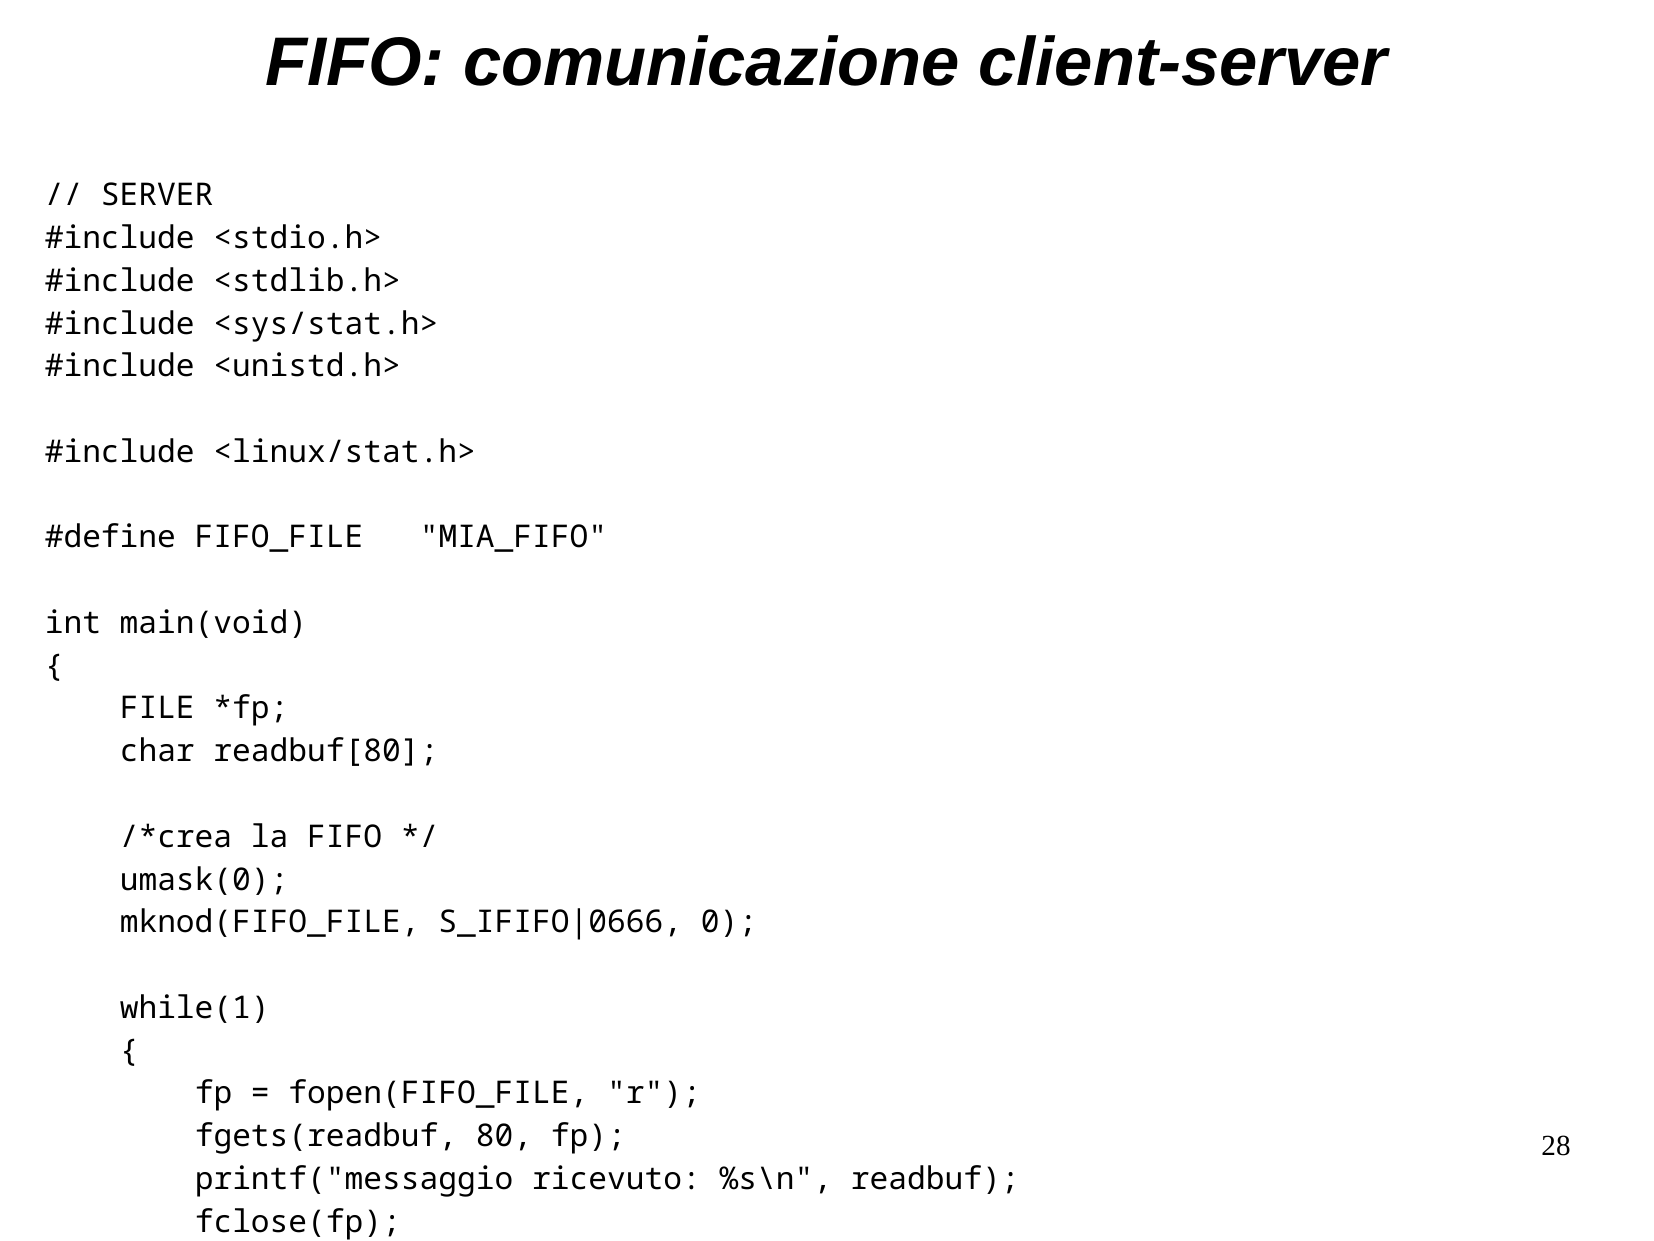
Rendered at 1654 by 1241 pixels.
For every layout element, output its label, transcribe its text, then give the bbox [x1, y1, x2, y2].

text_box // SERVER #include <stdio.h> #include <stdlib.h> #include <sys/stat.h> #include <unistd.h> #include <linux/stat.h> #define FIFO_FILE "MIA_FIFO" int main(void) { FILE *fp; char readbuf[80]; /*crea la FIFO */ umask(0); mknod(FIFO_FILE, S_IFIFO|0666, 0); while(1) { fp = fopen(FIFO_FILE, "r"); fgets(readbuf, 80, fp); printf("messaggio ricevuto: %s\n", readbuf); fclose(fp); } return(0); } [30, 165, 1486, 1241]
title FIFO: comunicazione client-server [82, 8, 1571, 208]
